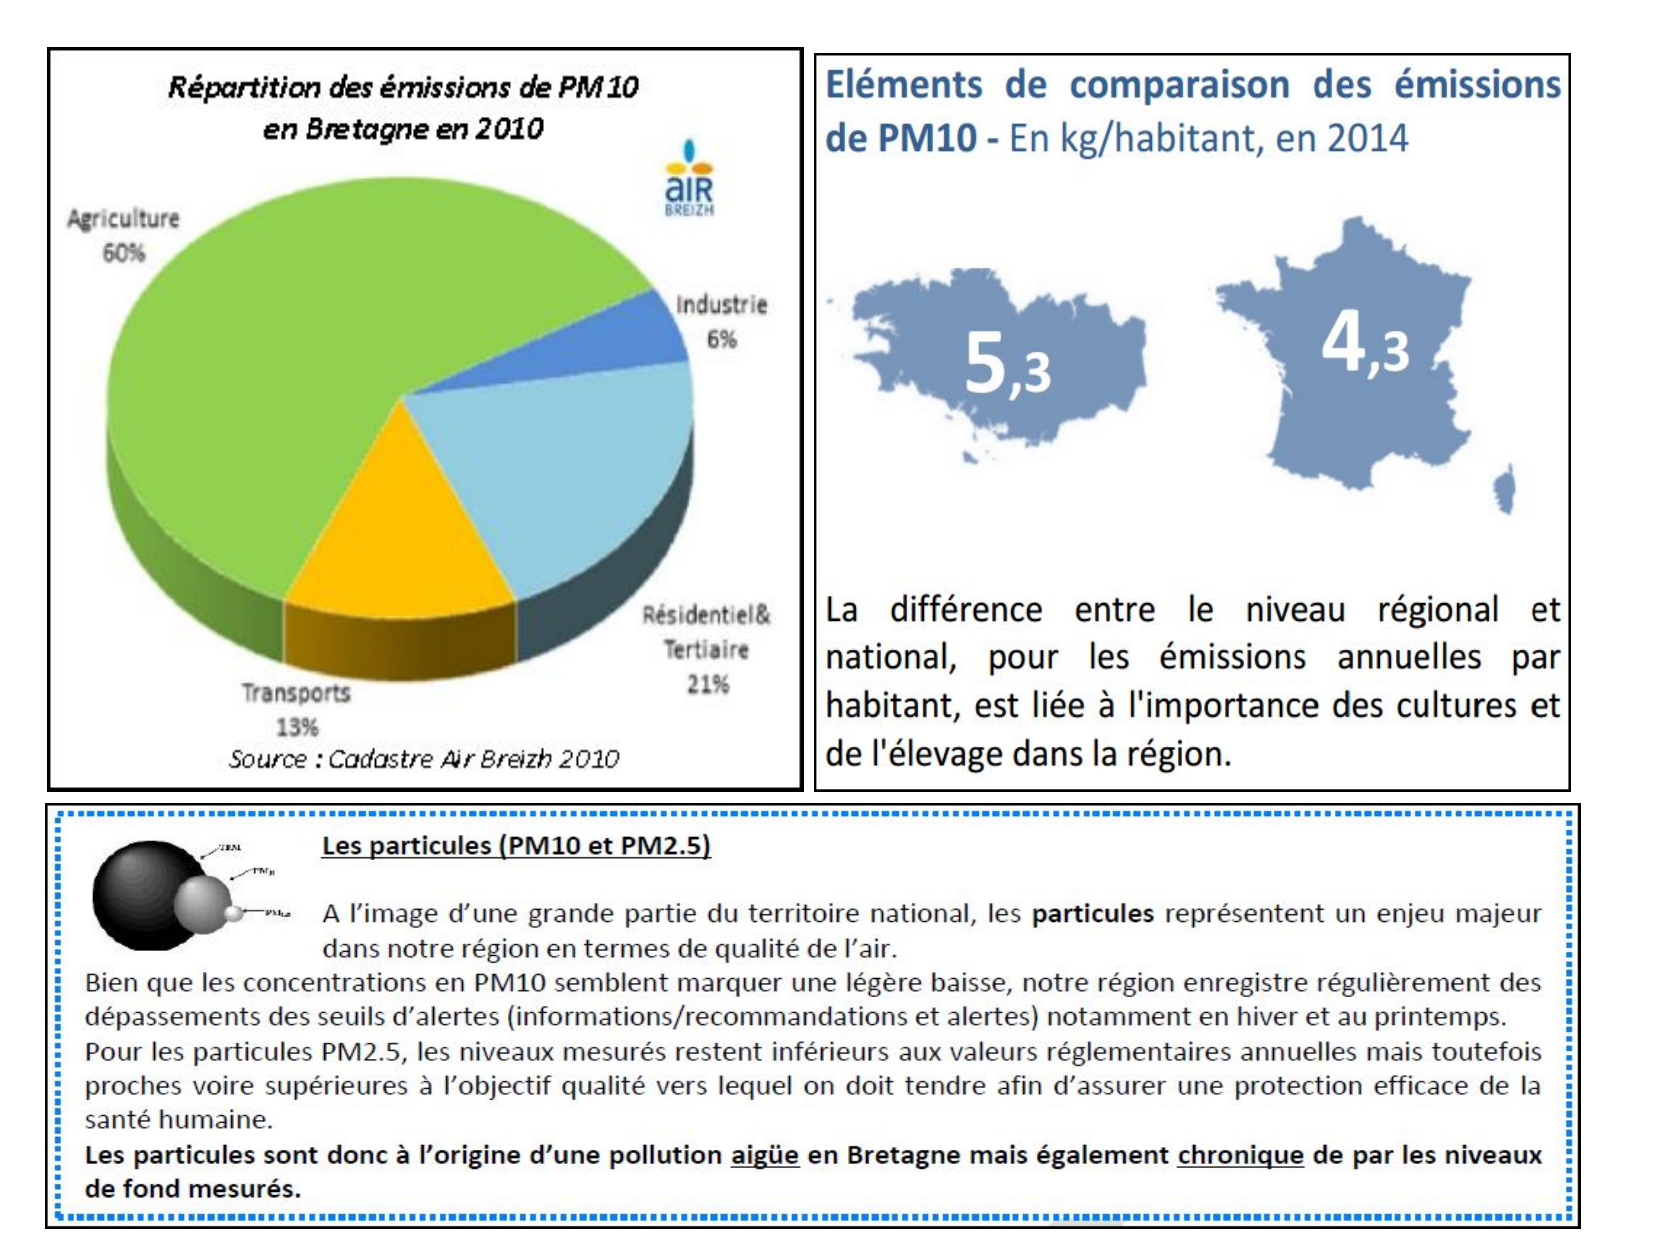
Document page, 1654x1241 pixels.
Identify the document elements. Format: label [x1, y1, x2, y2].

picture [814, 53, 1571, 792]
picture [45, 803, 1581, 1229]
picture [47, 47, 804, 792]
